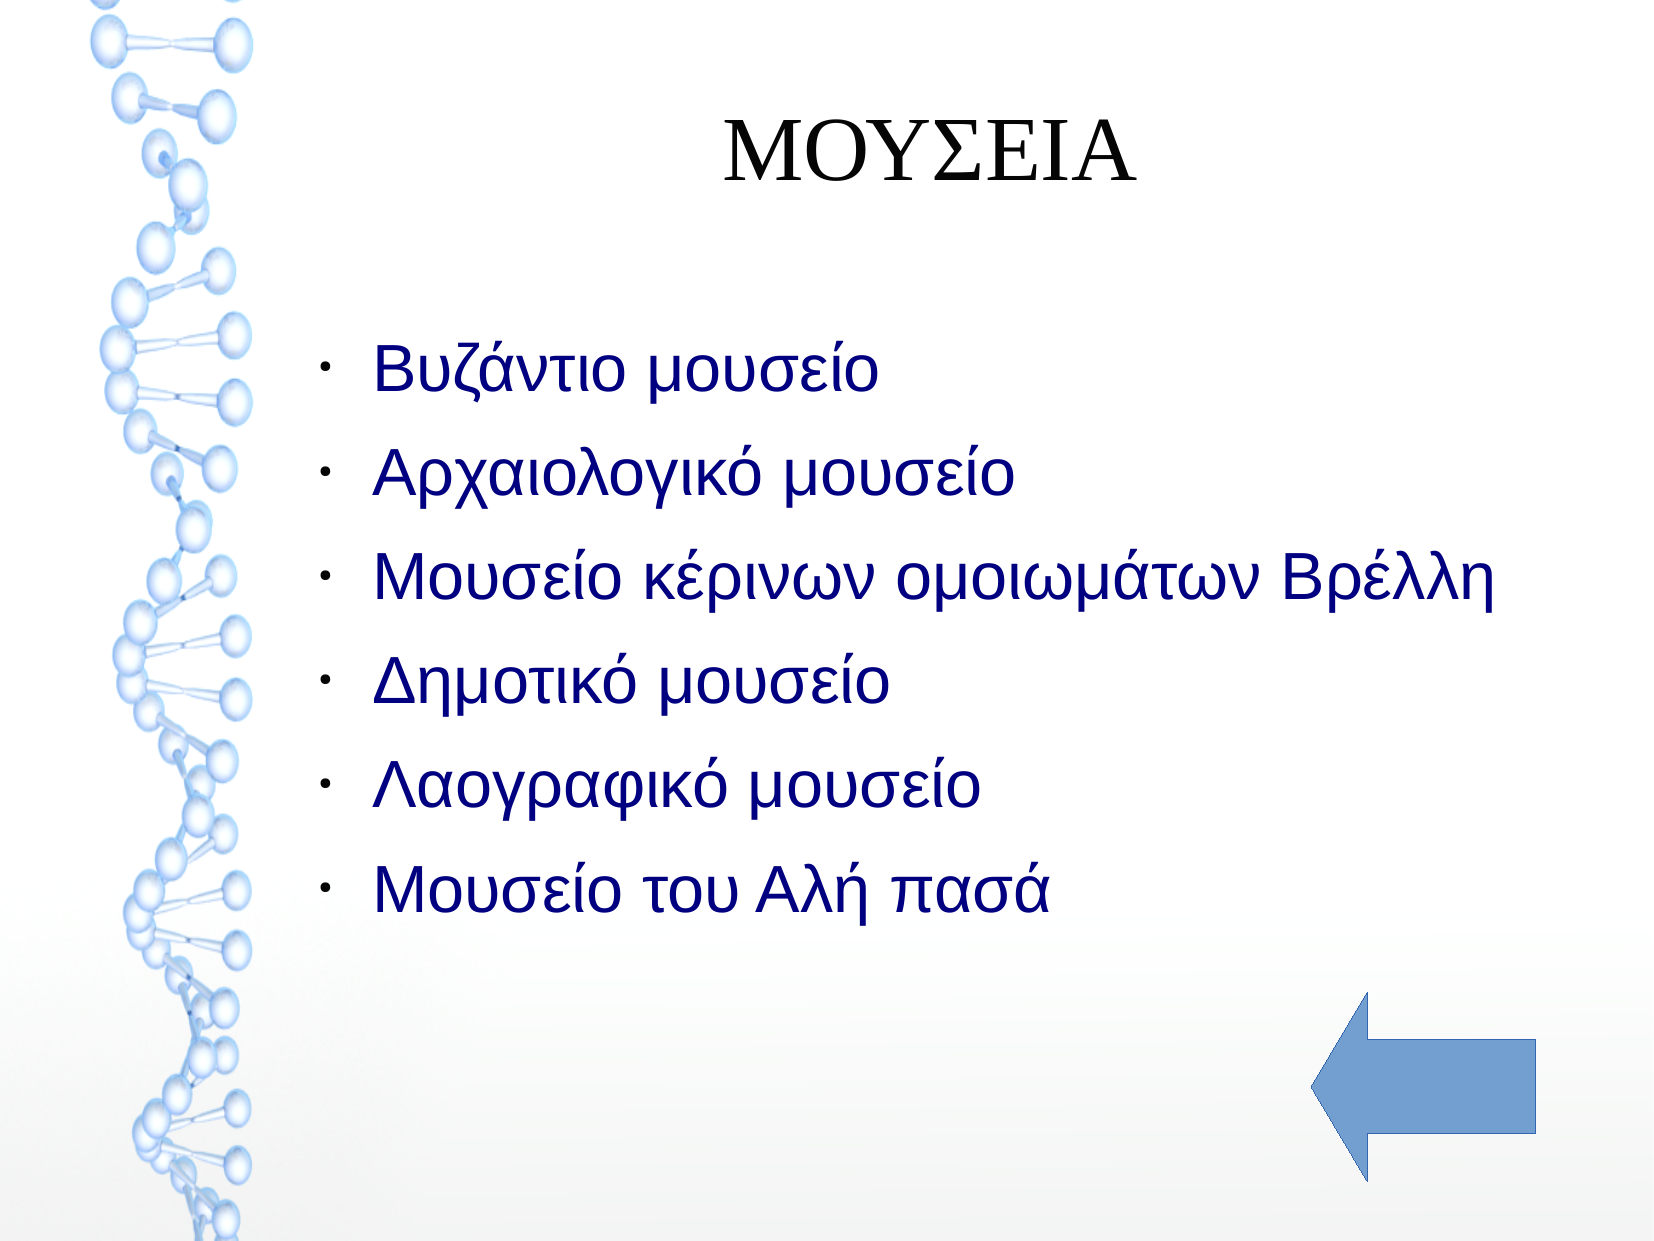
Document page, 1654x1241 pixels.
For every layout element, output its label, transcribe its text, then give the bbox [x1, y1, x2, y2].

list Βυζάντιο μουσείο Αρχαιολογικό μουσείο Μουσείο κέρινων ομοιωμάτων Βρέλλη Δημοτικό μουσείο Λαογραφικό μουσείο Μουσείο του Αλή πασά [301, 330, 1630, 1050]
text_box [1311, 992, 1536, 1182]
picture [0, 0, 1654, 1241]
title ΜΟΥΣΕΙΑ [265, 47, 1595, 252]
